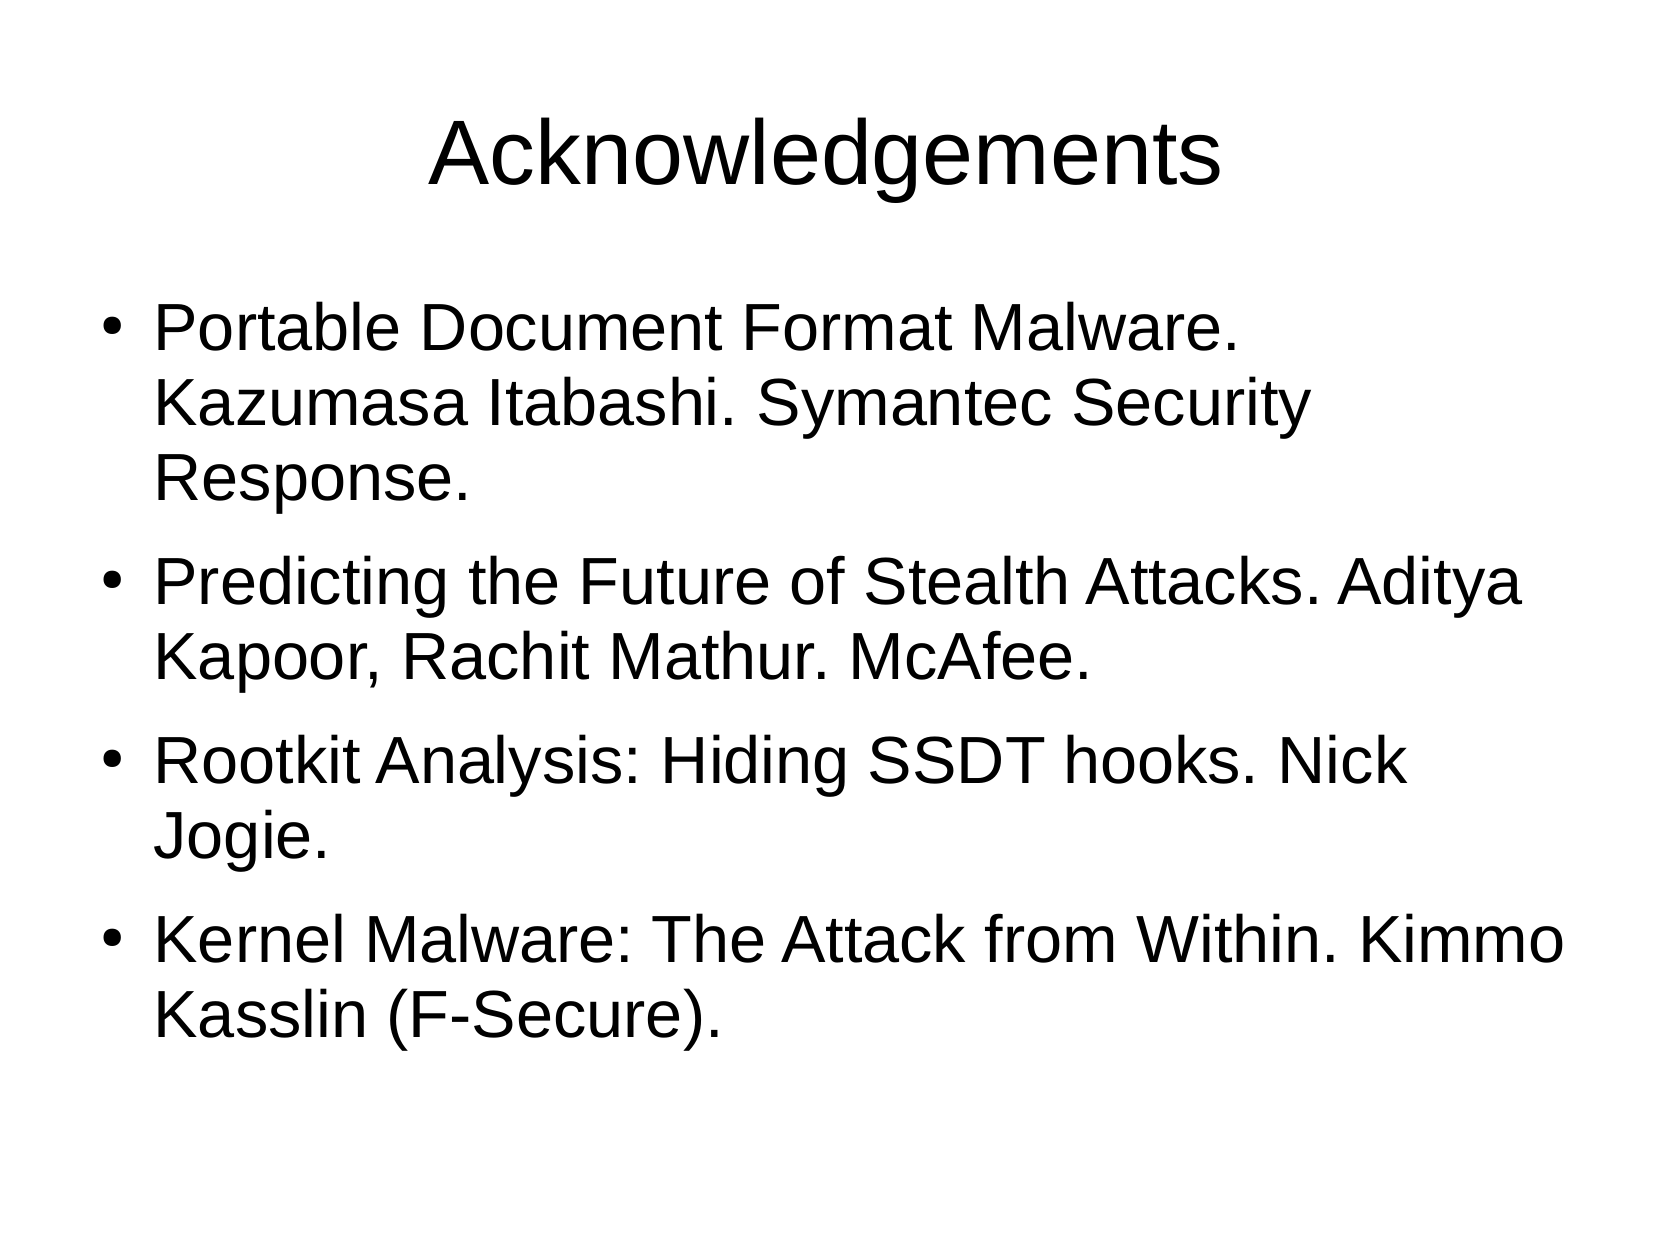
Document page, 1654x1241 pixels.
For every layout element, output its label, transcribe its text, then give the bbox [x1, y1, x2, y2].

list Portable Document Format Malware. Kazumasa Itabashi. Symantec Security Response. Predicting the Future of Stealth Attacks. Aditya Kapoor, Rachit Mathur. McAfee. Rootkit Analysis: Hiding SSDT hooks. Nick Jogie. Kernel Malware: The Attack from Within. Kimmo Kasslin (F-Secure). [82, 290, 1571, 1109]
title Acknowledgements [82, 49, 1571, 257]
